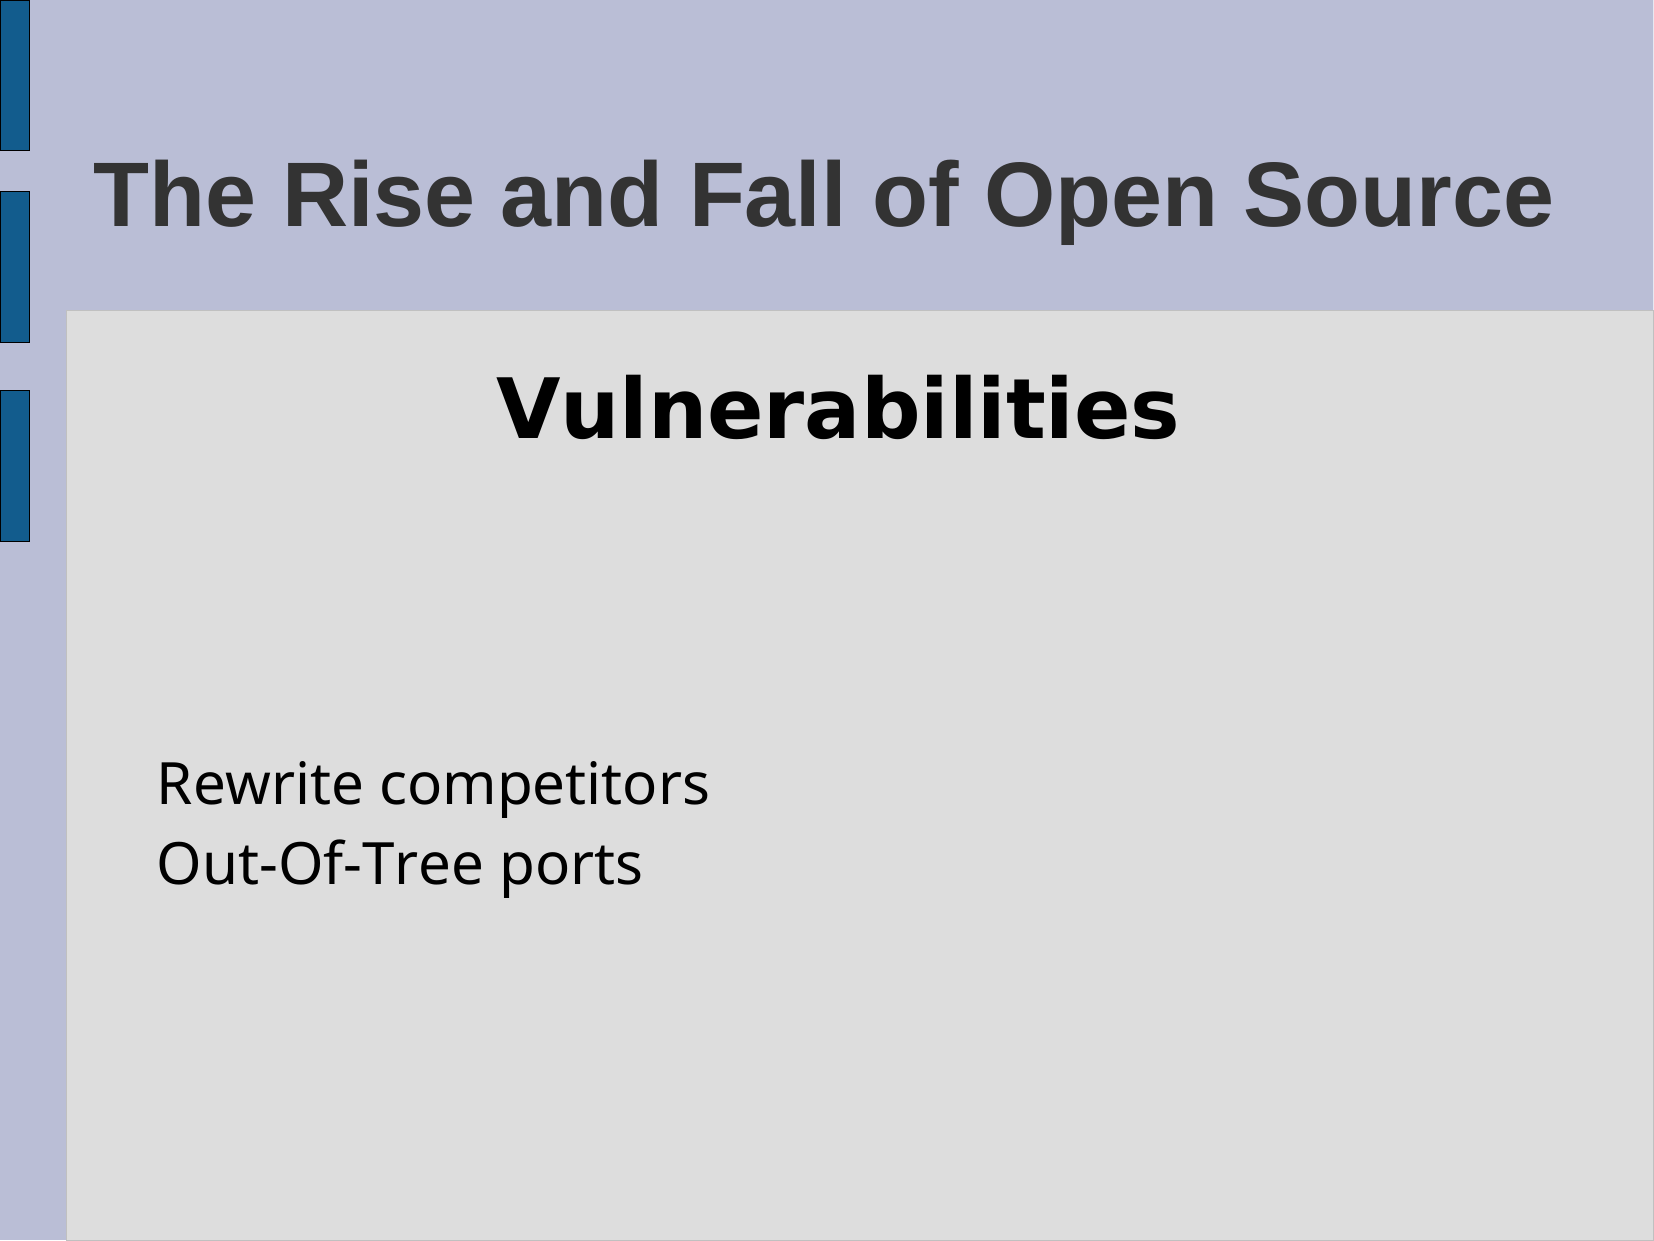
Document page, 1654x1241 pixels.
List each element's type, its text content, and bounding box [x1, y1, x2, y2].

title The Rise and Fall of Open Source [37, 98, 1613, 291]
text_box Vulnerabilities [101, 354, 1576, 488]
subtitle Rewrite competitors Out-Of-Tree ports [121, 525, 1534, 1119]
